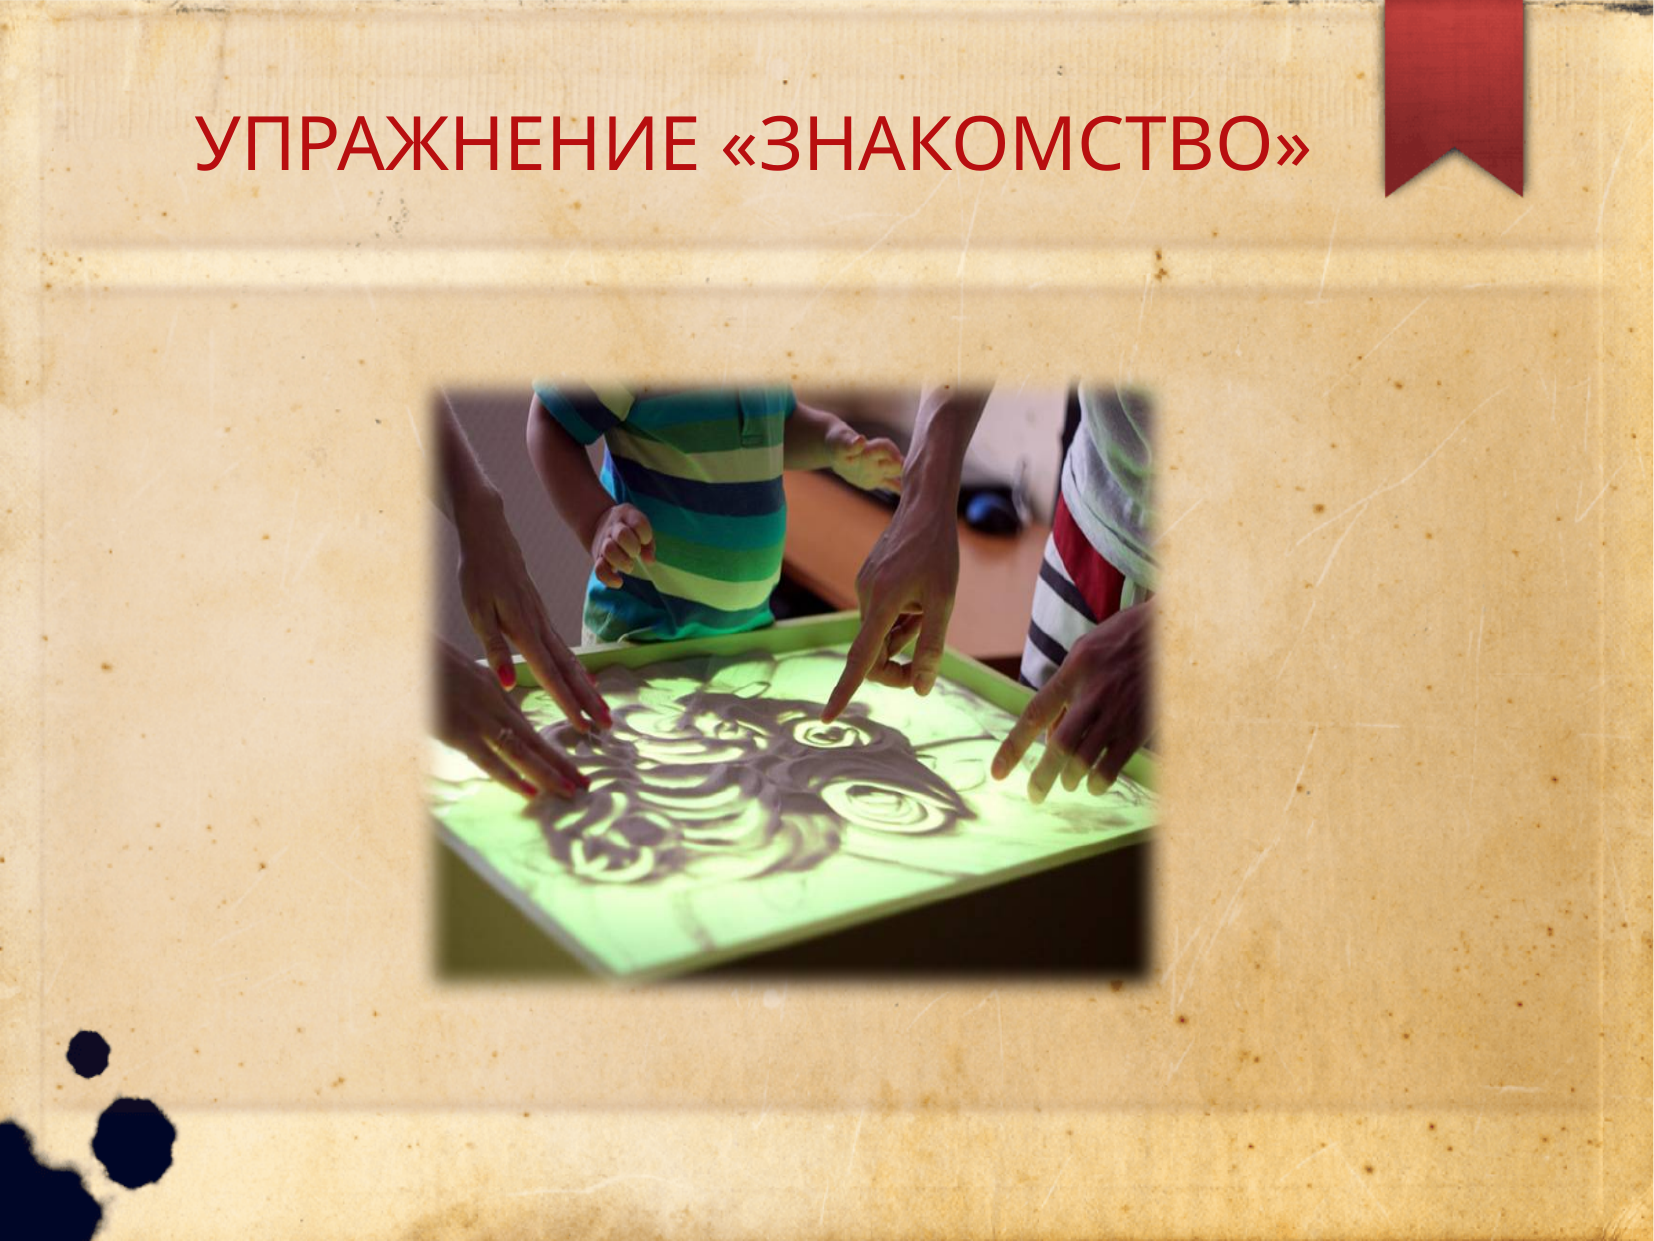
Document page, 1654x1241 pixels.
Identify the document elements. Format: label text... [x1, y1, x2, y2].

picture [0, 0, 1654, 1241]
title Упражнение «Знакомство» [82, 49, 1347, 237]
